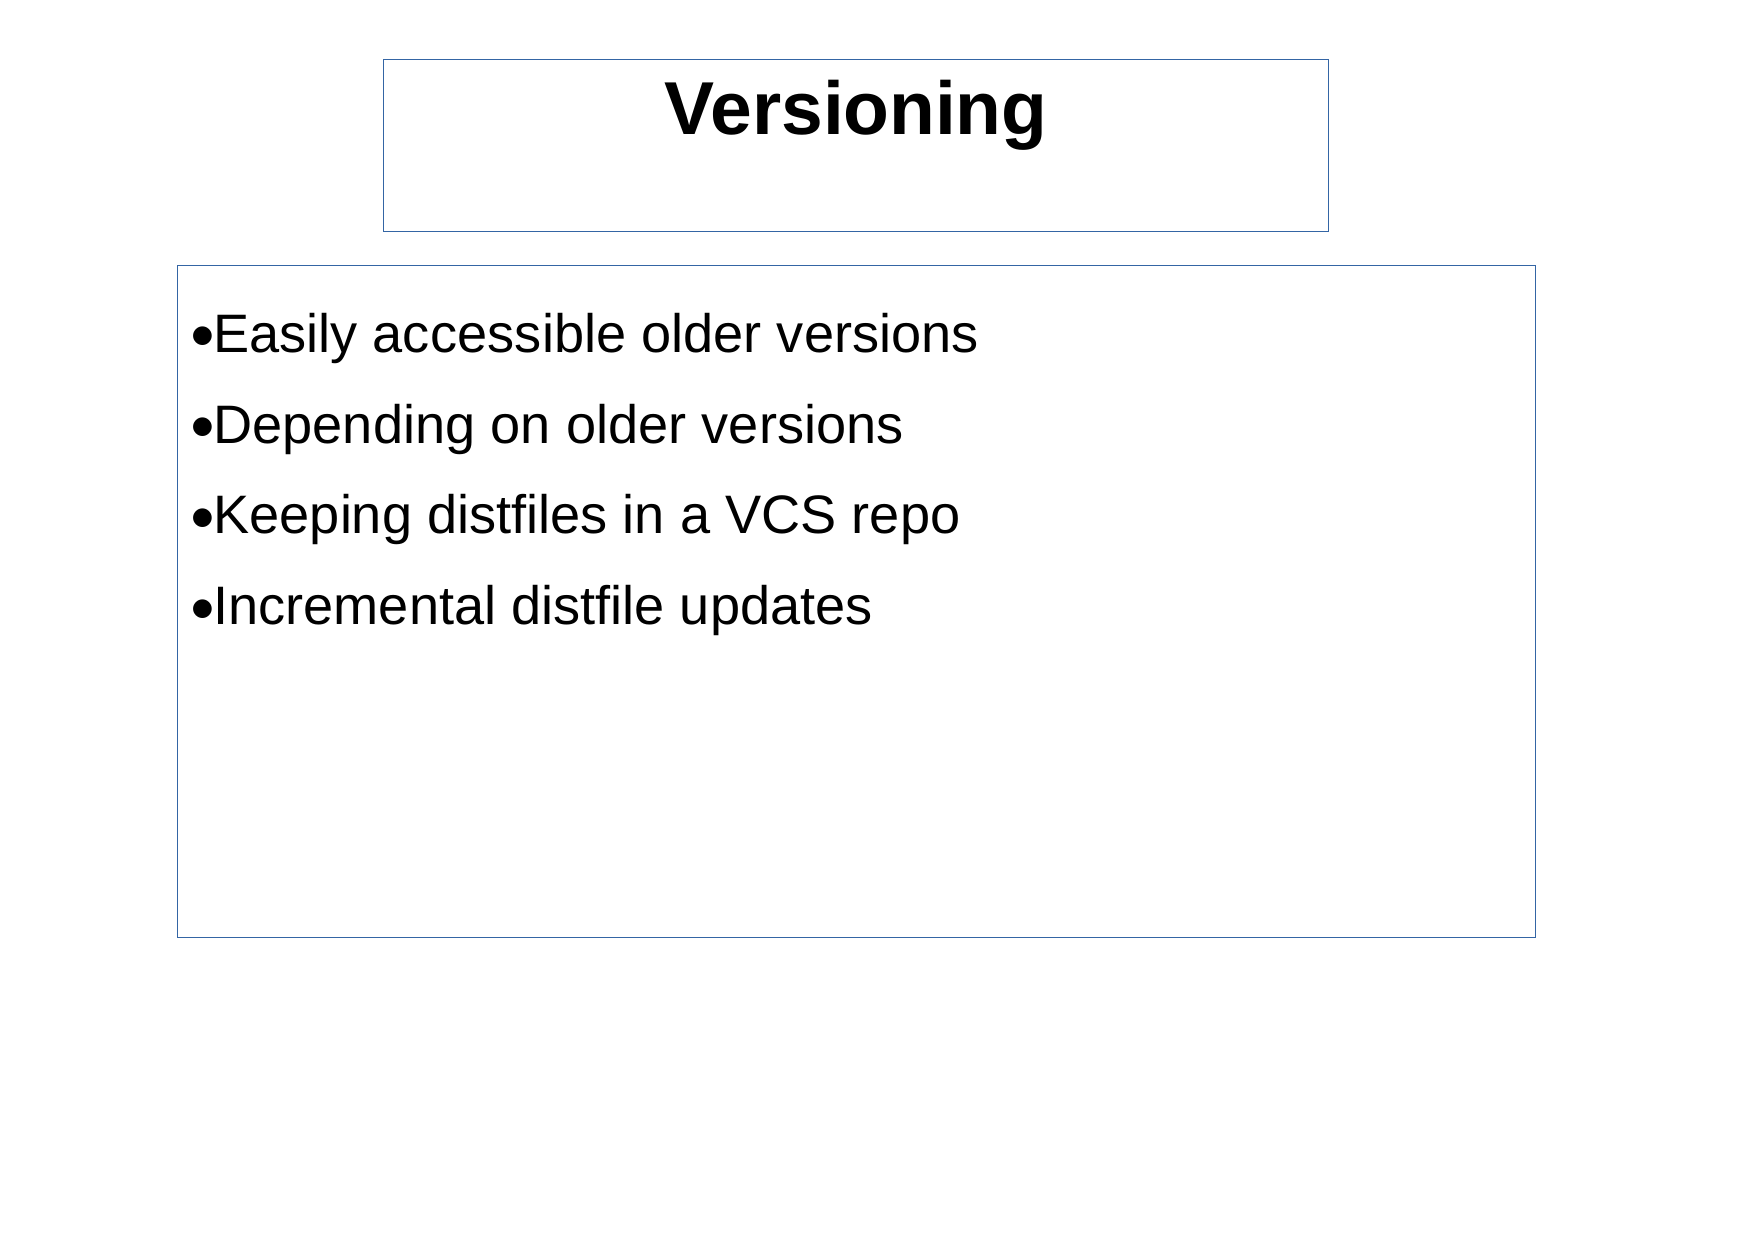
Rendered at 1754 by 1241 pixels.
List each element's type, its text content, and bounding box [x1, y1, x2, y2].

text_box Easily accessible older versions Depending on older versions Keeping distfiles in a VCS repo Incremental distfile updates [177, 265, 1536, 938]
text_box Versioning [383, 59, 1329, 232]
